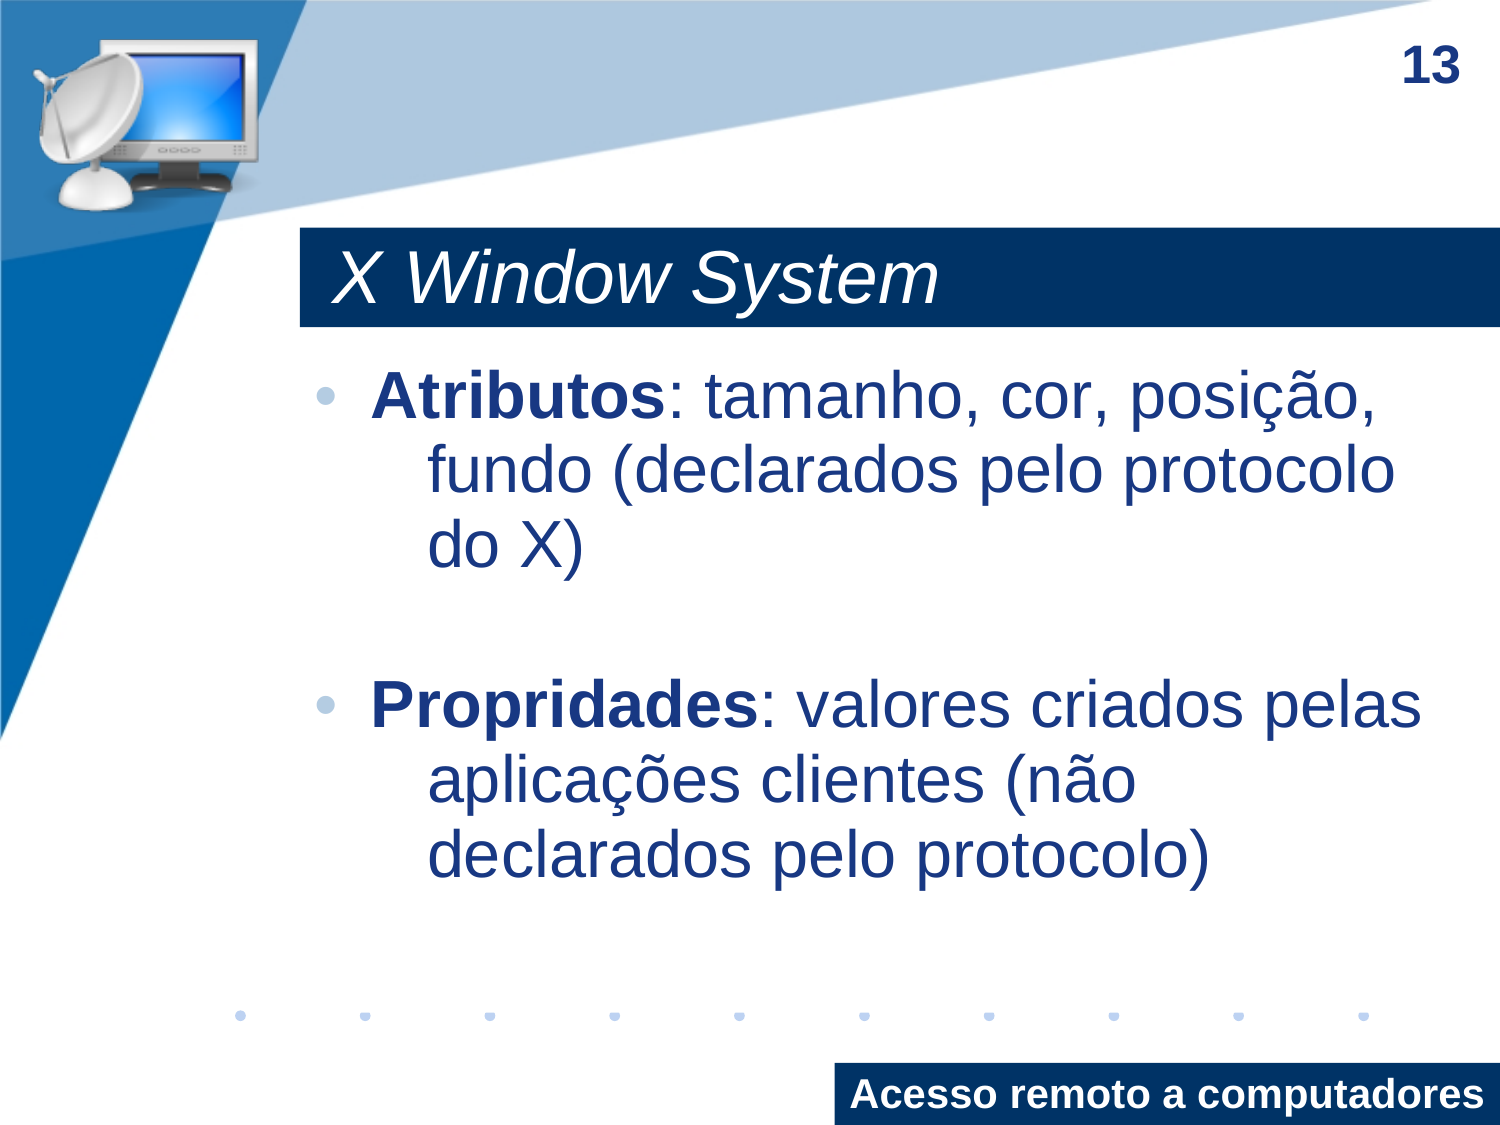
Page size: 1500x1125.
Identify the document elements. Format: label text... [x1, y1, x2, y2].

picture [0, 0, 1500, 842]
list Atributos: tamanho, cor, posição, fundo (declarados pelo protocolo do X) Propridades: valores criados pelas aplicações clientes (não declarados pelo protocolo) [299, 350, 1477, 1013]
title X Window System [299, 227, 1500, 328]
